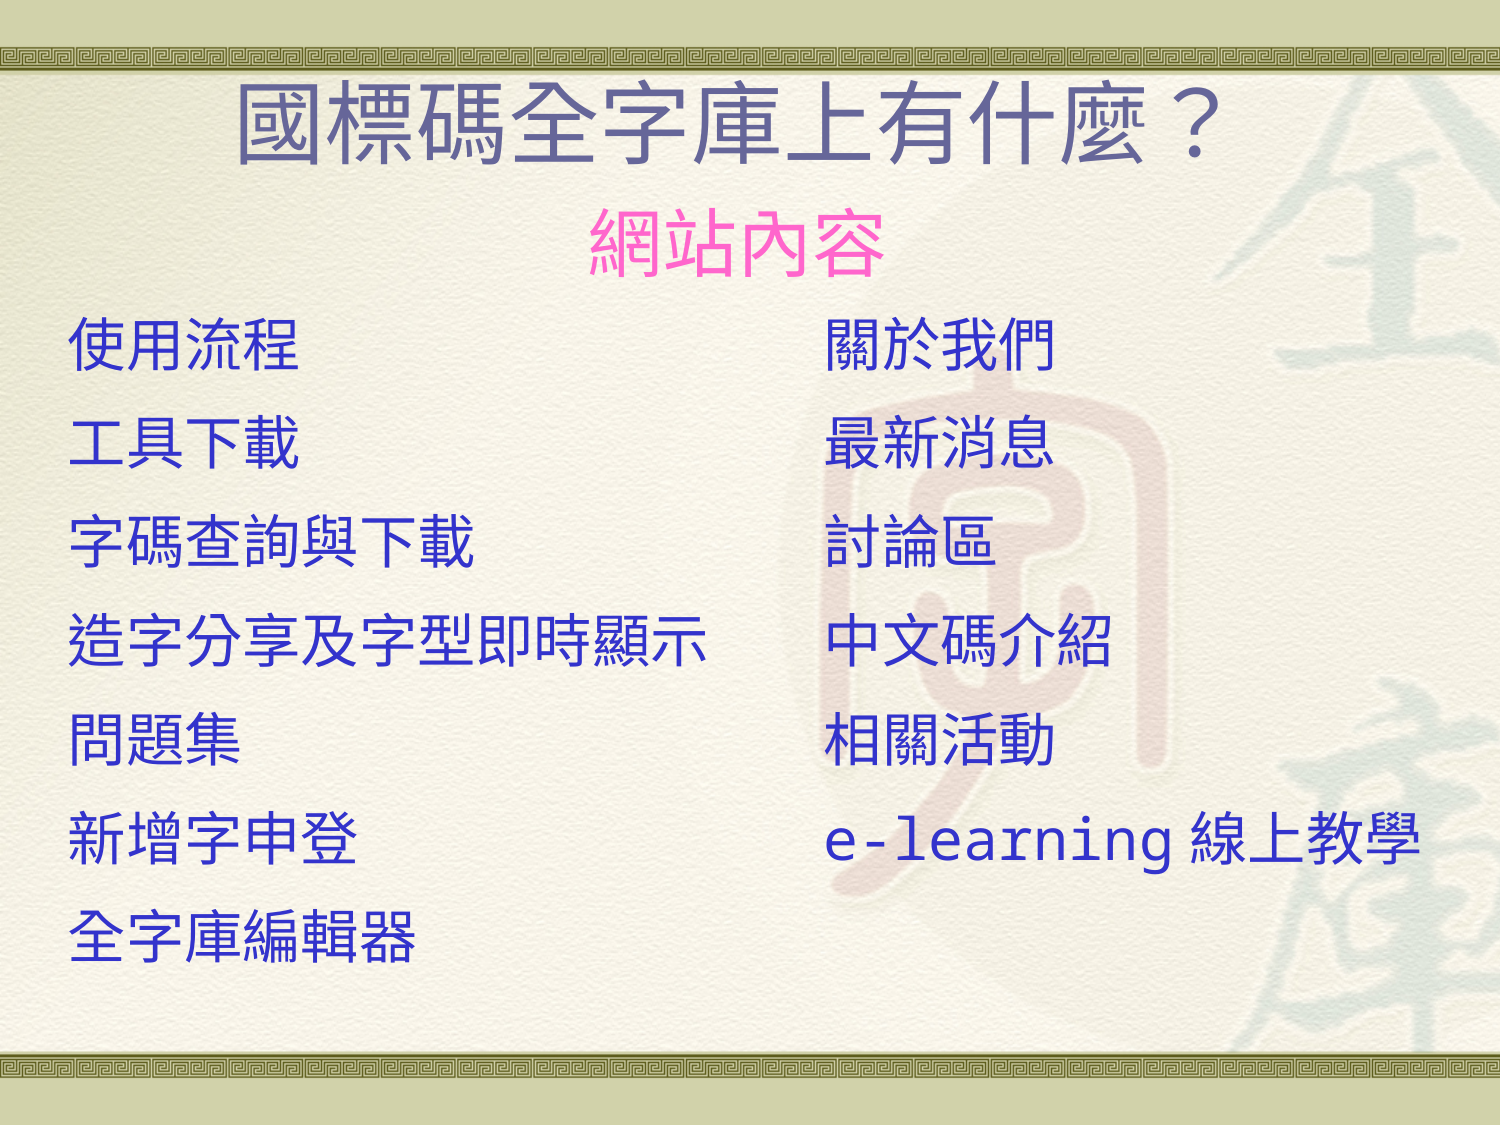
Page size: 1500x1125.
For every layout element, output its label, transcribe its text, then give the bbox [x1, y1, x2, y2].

list 使用流程 工具下載 字碼查詢與下載 造字分享及字型即時顯示 問題集 新增字申登 全字庫編輯器 [53, 290, 809, 989]
title 國標碼全字庫上有什麼？ 網站內容 [100, 64, 1376, 280]
picture [0, 0, 1500, 1125]
list 關於我們 最新消息 討論區 中文碼介紹 相關活動 e-learning線上教學 [809, 290, 1459, 989]
